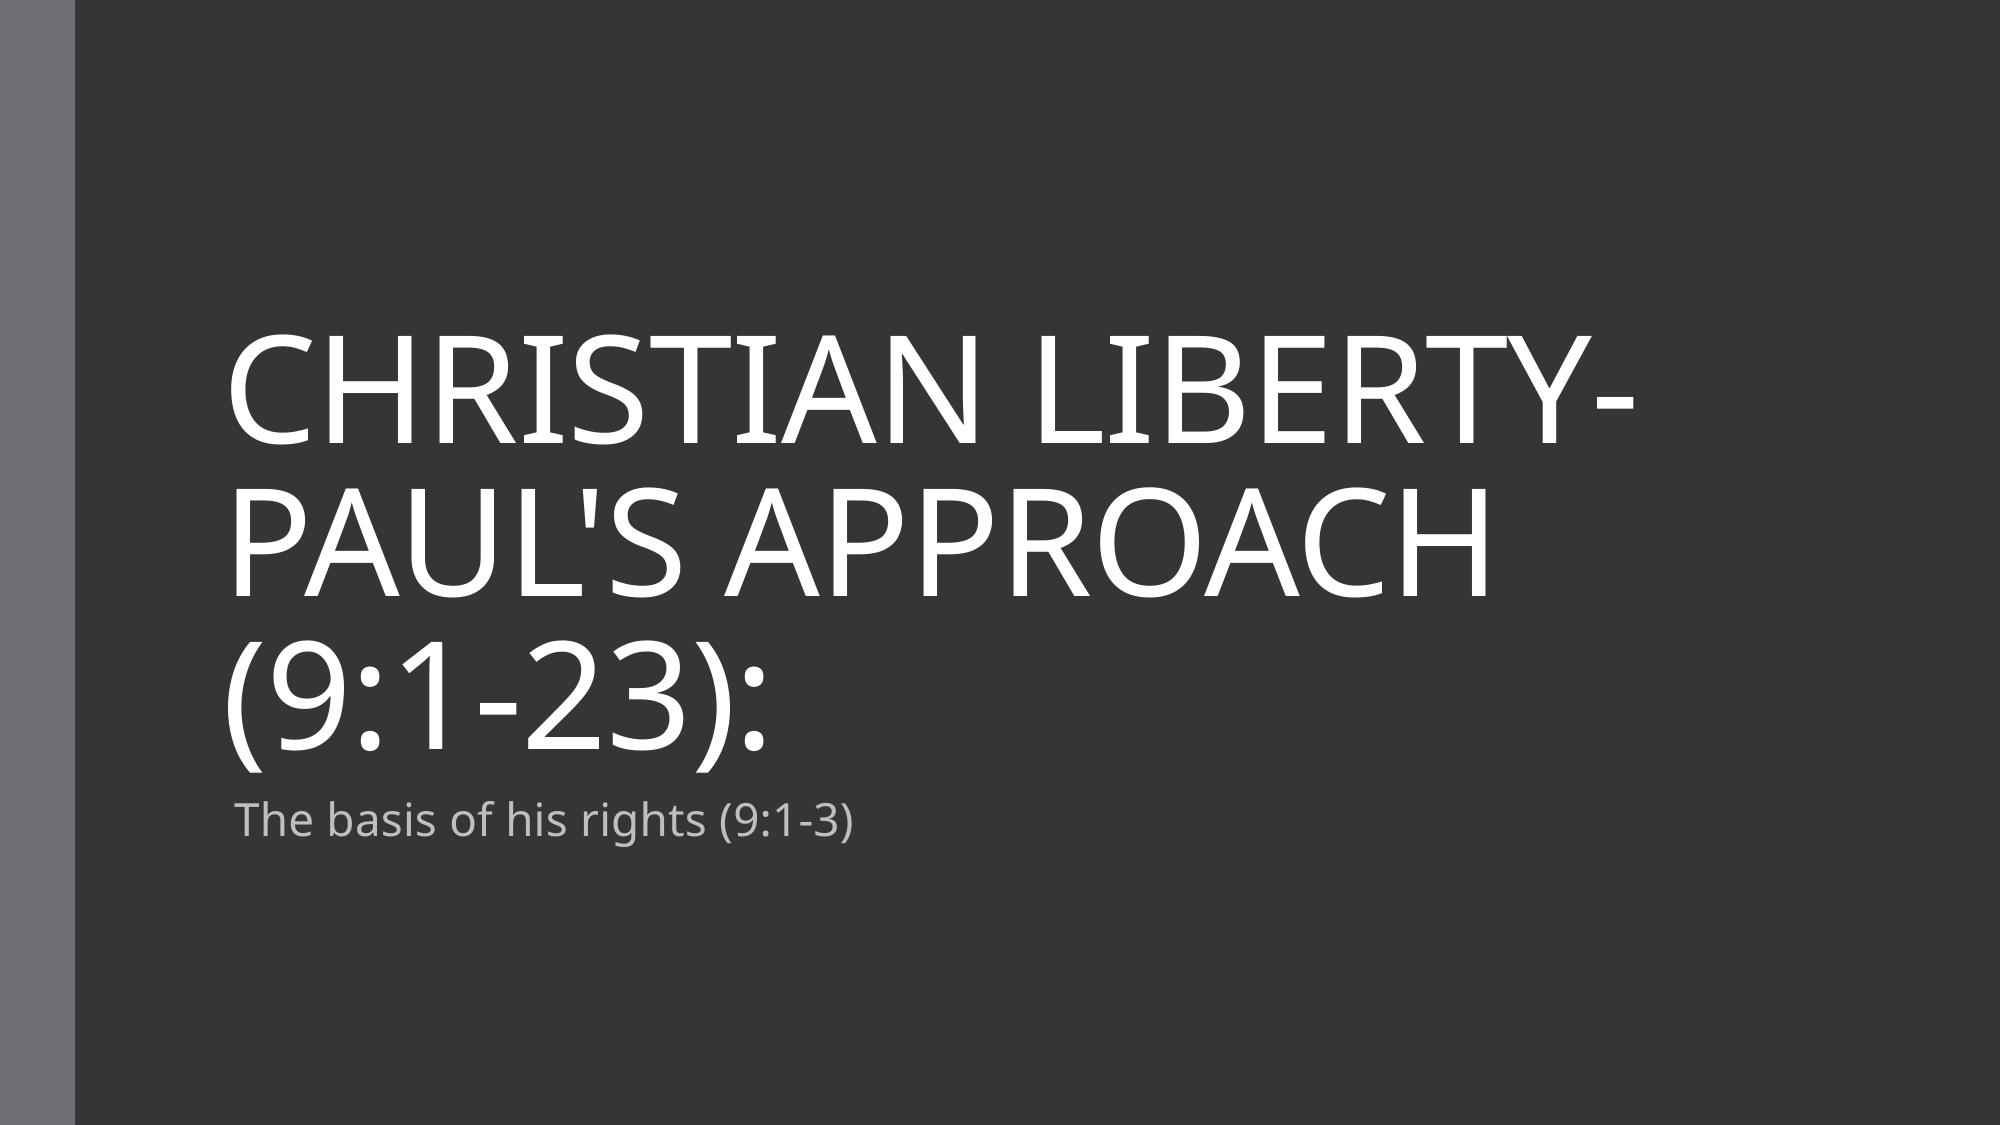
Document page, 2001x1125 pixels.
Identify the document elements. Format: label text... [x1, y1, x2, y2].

title CHRISTIAN LIBERTY-PAUL'S APPROACH (9:1-23): [206, 124, 1752, 787]
subtitle The basis of his rights (9:1-3) [206, 787, 1752, 1066]
